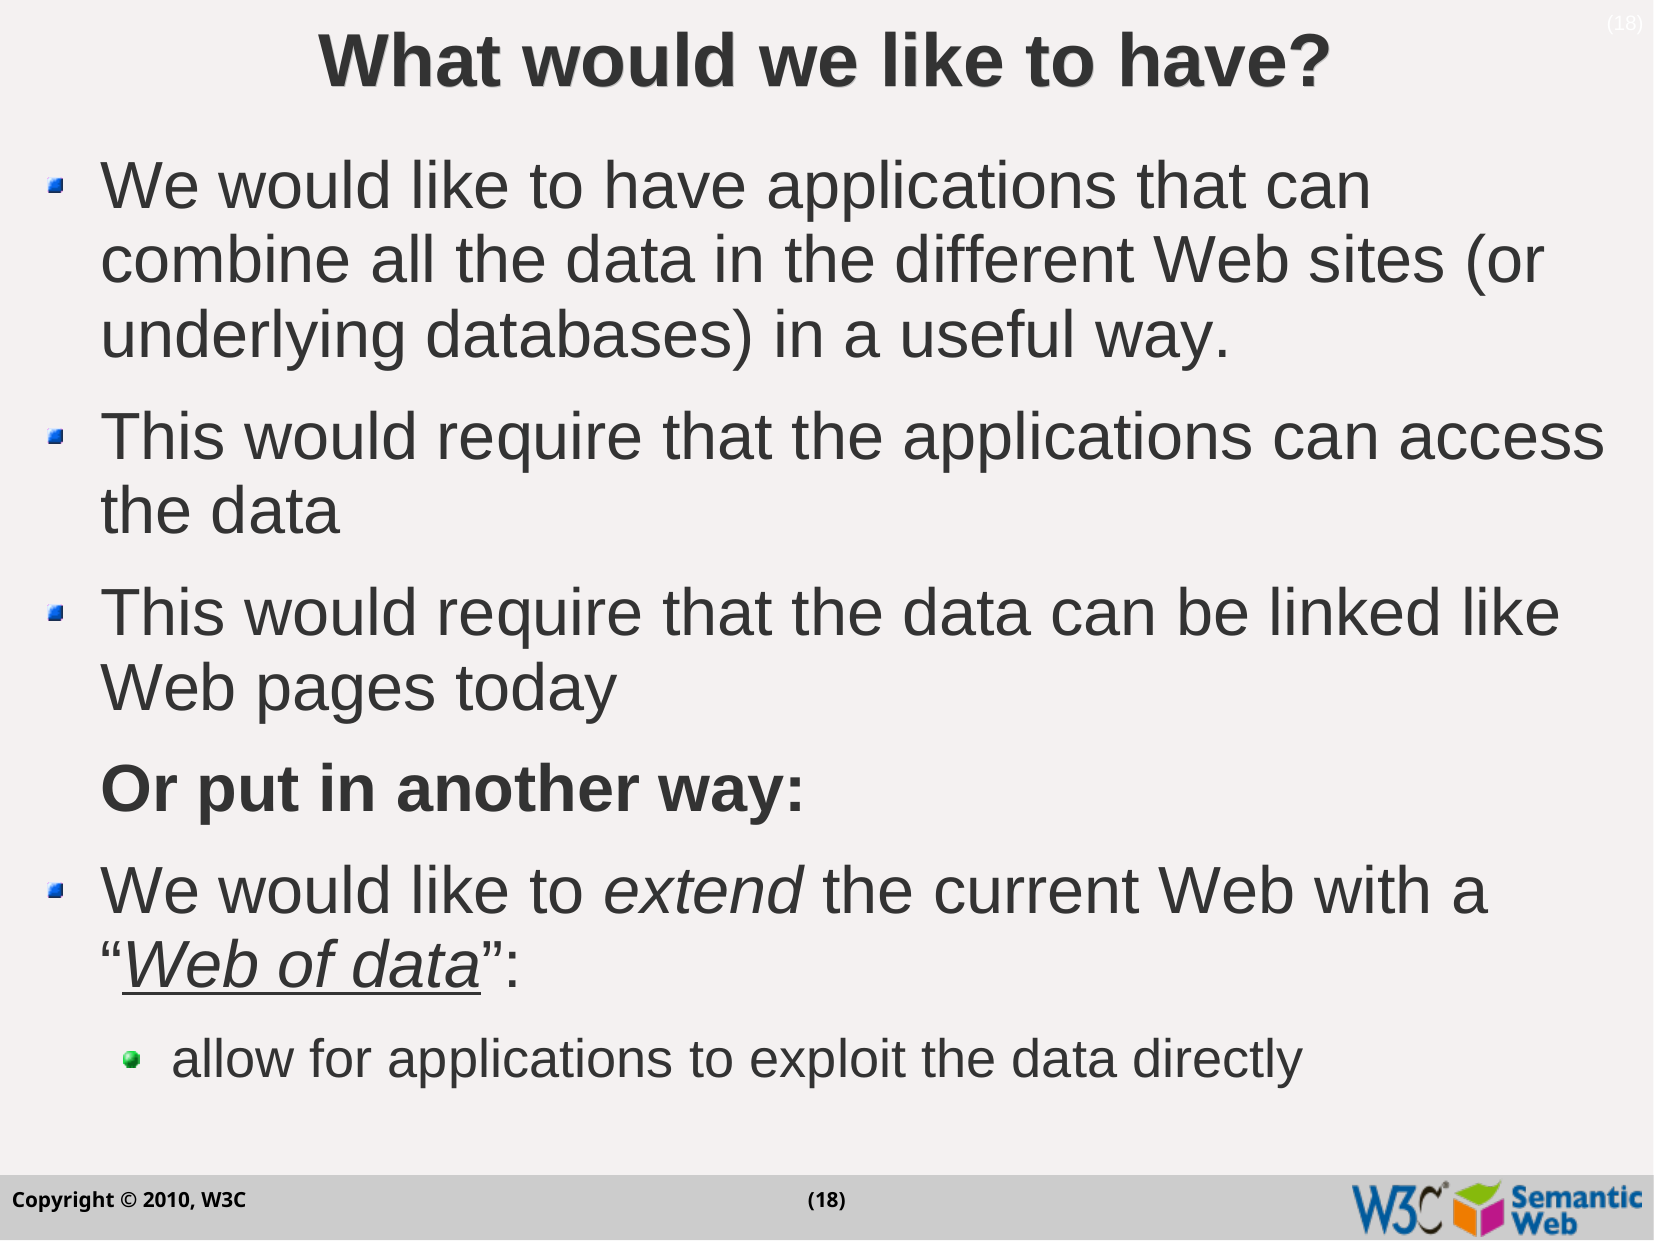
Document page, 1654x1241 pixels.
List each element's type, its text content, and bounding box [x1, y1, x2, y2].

title What would we like to have? [0, 0, 1654, 119]
list We would like to have applications that can combine all the data in the different Web sites (or underlying databases) in a useful way. This would require that the applications can access the data This would require that the data can be linked like Web pages today Or put in another way: We would like to extend the current Web with a “Web of data”: allow for applications to exploit the data directly [29, 147, 1624, 1177]
picture [1352, 1178, 1642, 1237]
